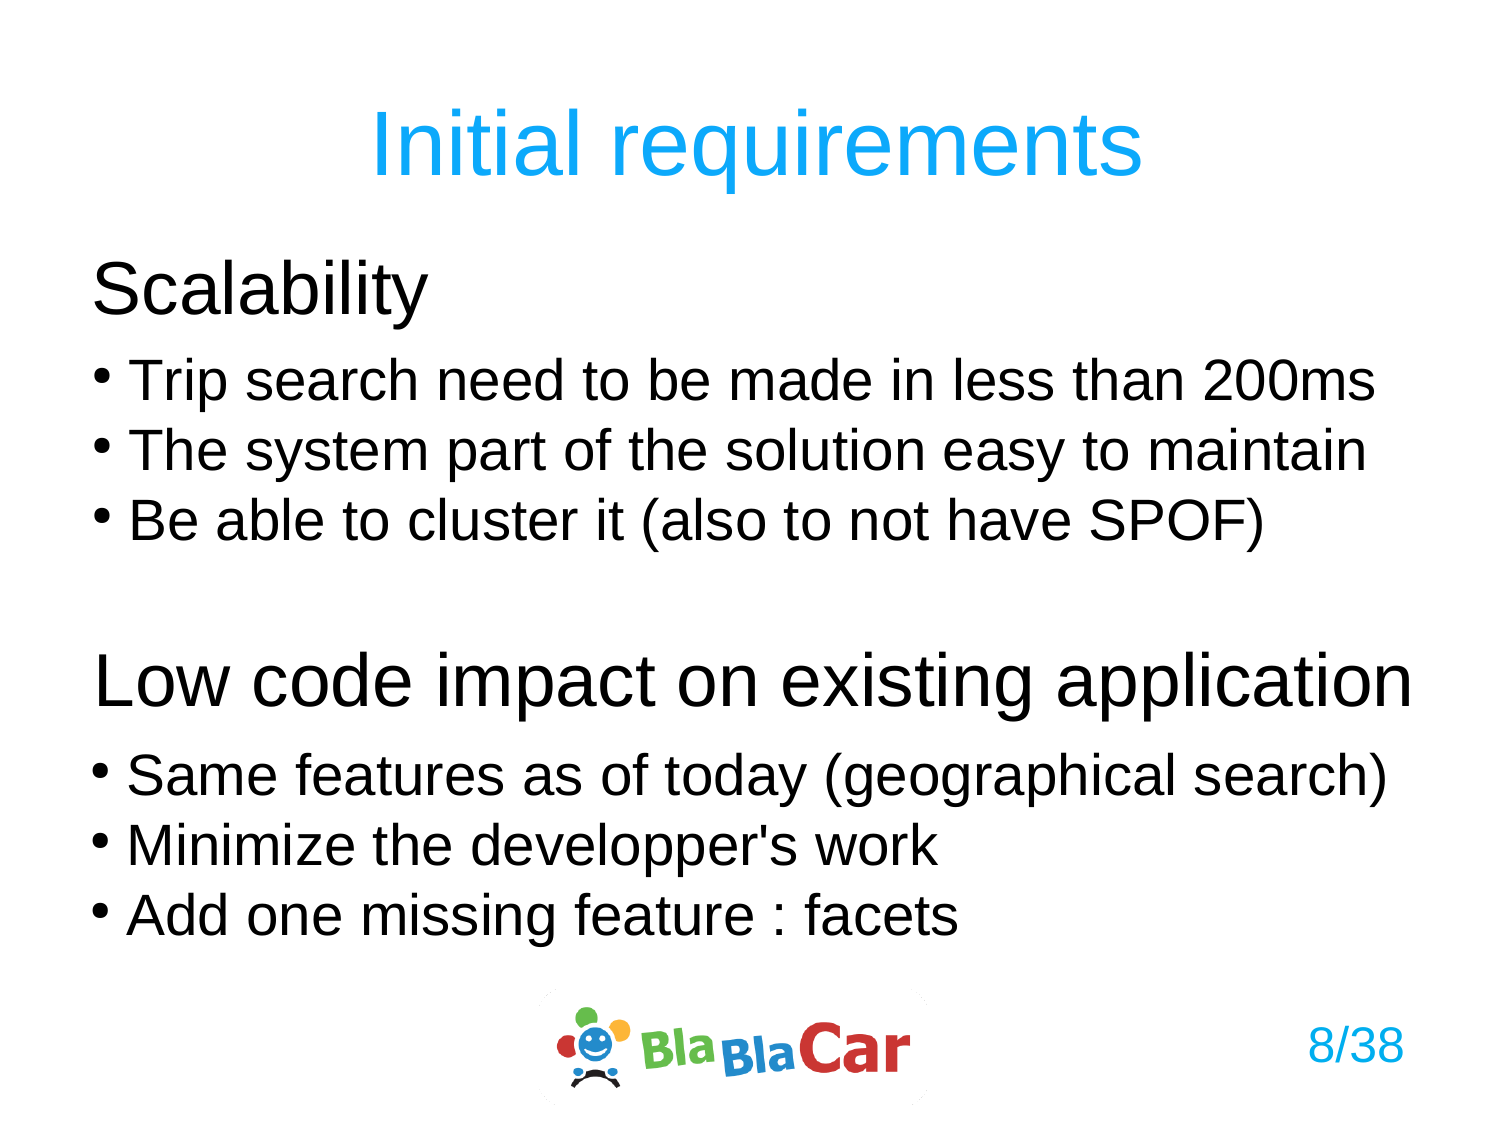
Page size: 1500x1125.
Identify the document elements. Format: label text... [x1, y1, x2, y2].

text_box Same features as of today (geographical search) Minimize the developper's work Add one missing feature : facets [75, 729, 1422, 955]
text_box Trip search need to be made in less than 200ms The system part of the solution easy to maintain Be able to cluster it (also to not have SPOF) [76, 334, 1424, 561]
title Initial requirements [45, 45, 1471, 233]
text_box Scalability [76, 231, 1424, 334]
text_box Low code impact on existing application [78, 624, 1456, 730]
